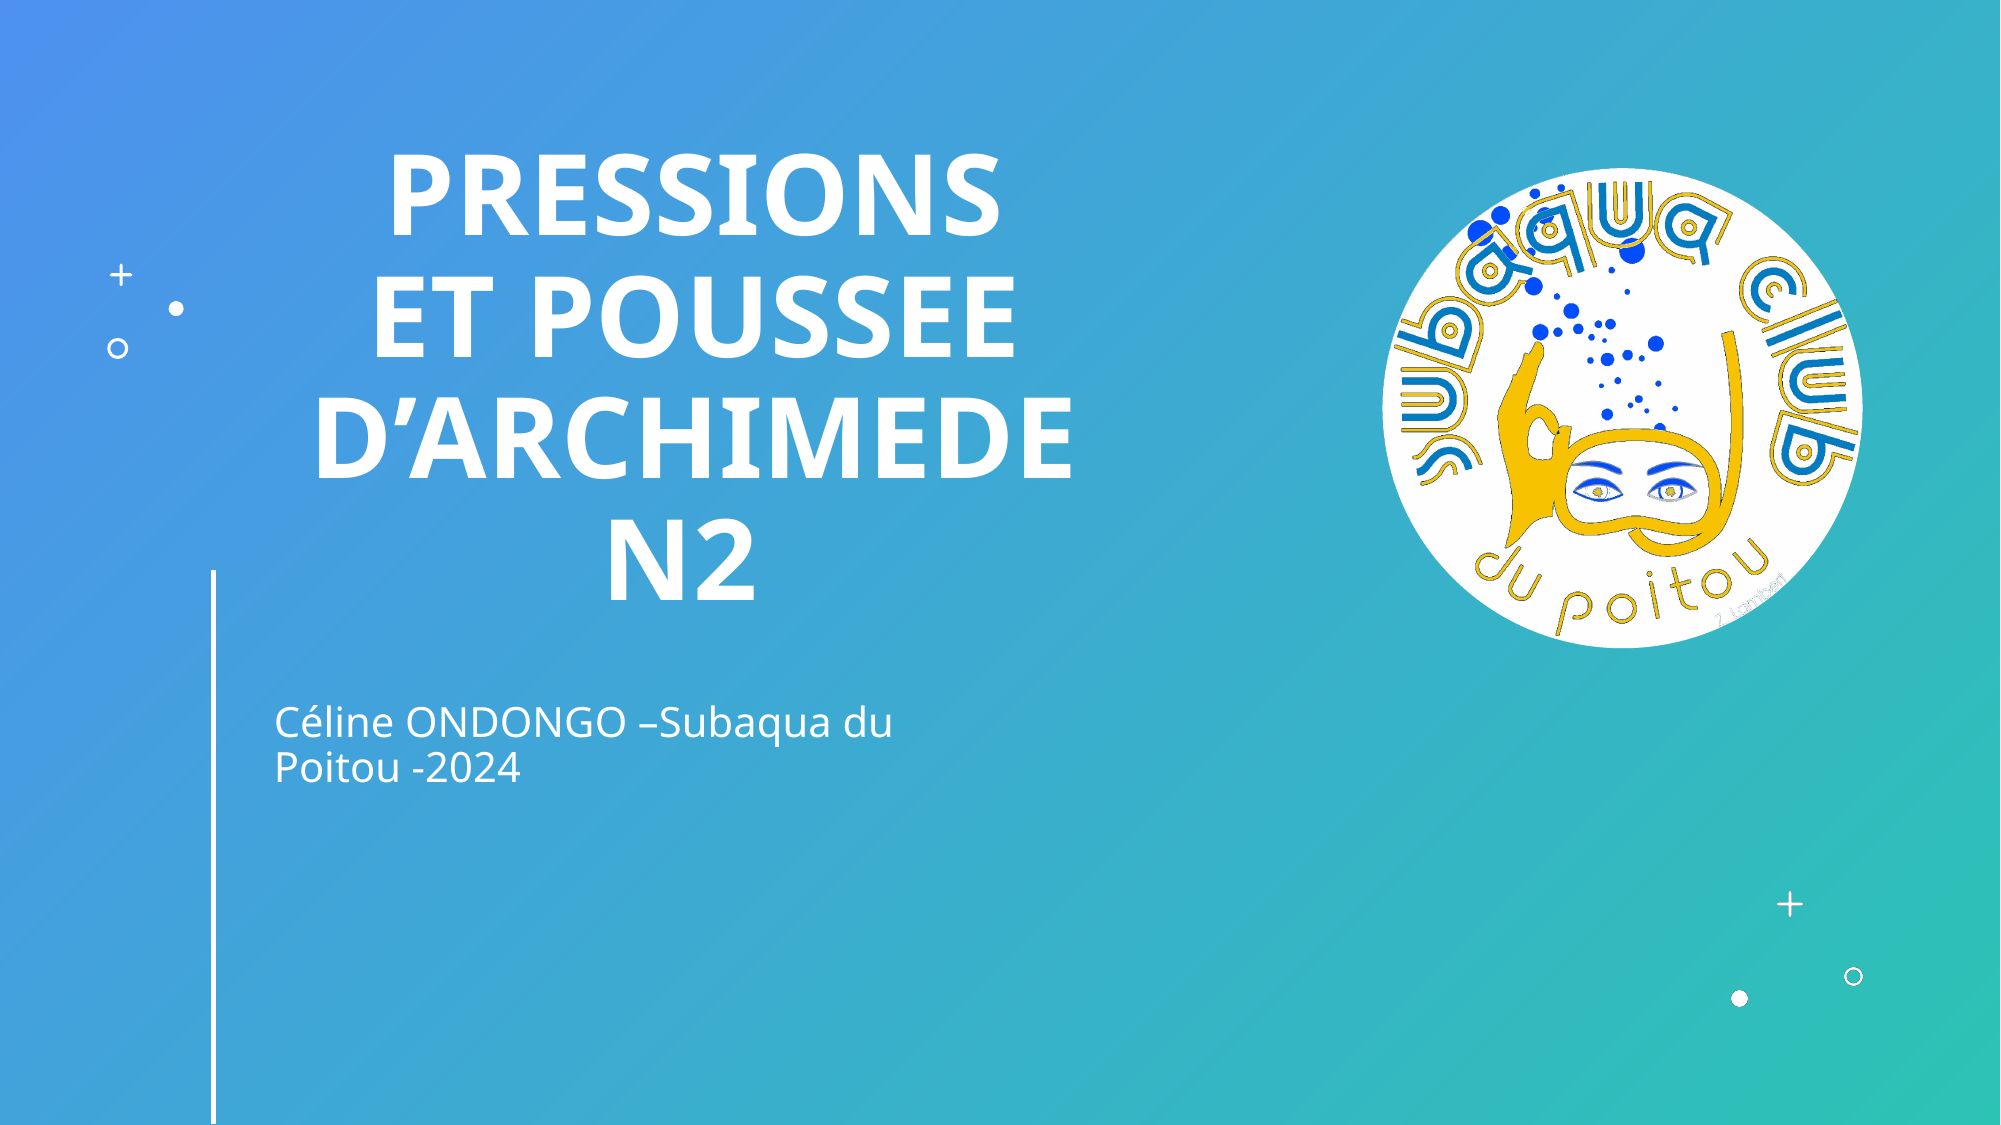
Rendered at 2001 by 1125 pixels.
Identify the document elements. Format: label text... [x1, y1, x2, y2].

title pressions ET POUSSEE D’ARCHIMEDE N2 [258, 96, 1130, 632]
picture [1844, 967, 1863, 986]
text_box [0, 0, 2000, 1125]
picture [1731, 990, 1748, 1007]
subtitle Céline ONDONGO –Subaqua du Poitou -2024 [258, 693, 1000, 810]
picture [1777, 891, 1803, 917]
